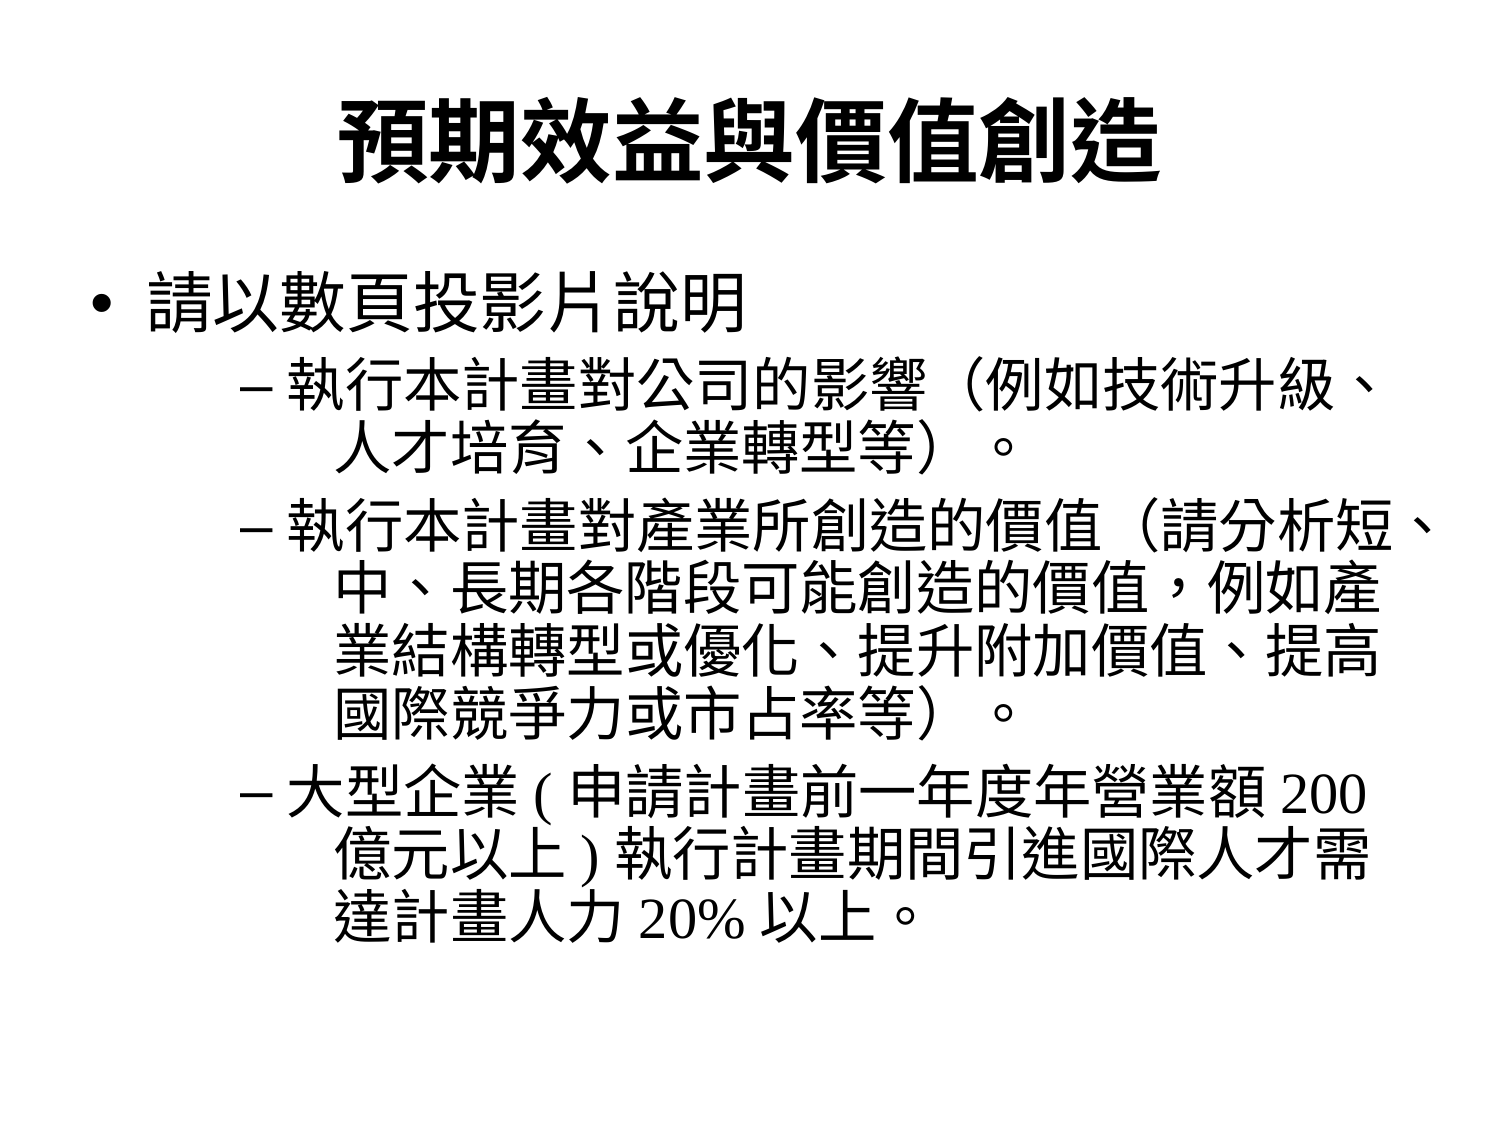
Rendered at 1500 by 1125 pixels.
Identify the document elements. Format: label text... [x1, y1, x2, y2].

list 請以數頁投影片說明 執行本計畫對公司的影響（例如技術升級、人才培育、企業轉型等）。 執行本計畫對產業所創造的價值（請分析短、中、長期各階段可能創造的價值，例如產業結構轉型或優化、提升附加價值、提高國際競爭力或市占率等）。 大型企業(申請計畫前一年度年營業額200億元以上)執行計畫期間引進國際人才需達計畫人力20%以上。 [75, 262, 1426, 1005]
title 預期效益與價值創造 [75, 45, 1426, 233]
